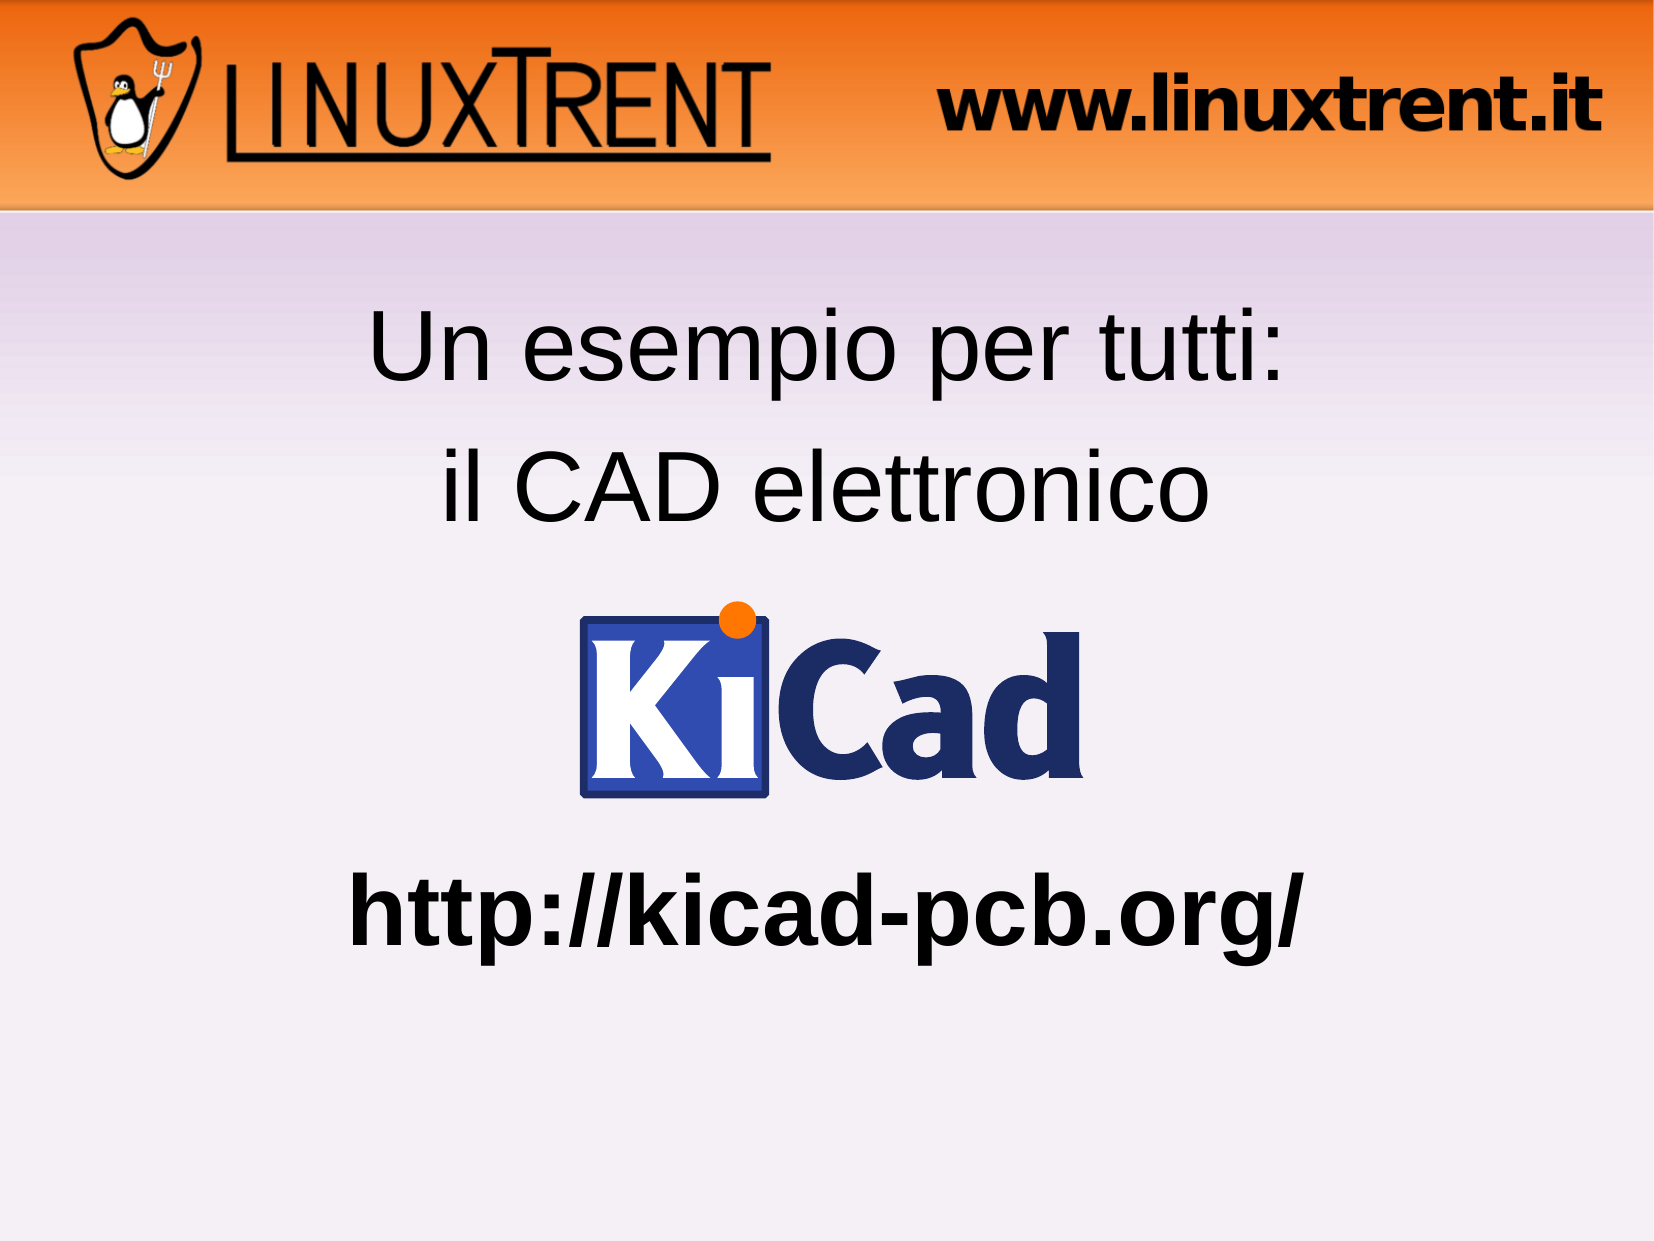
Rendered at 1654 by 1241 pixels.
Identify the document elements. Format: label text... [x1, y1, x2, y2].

picture [0, 0, 1654, 1241]
list Un esempio per tutti: il CAD elettronico http://kicad-pcb.org/ [82, 290, 1571, 1109]
